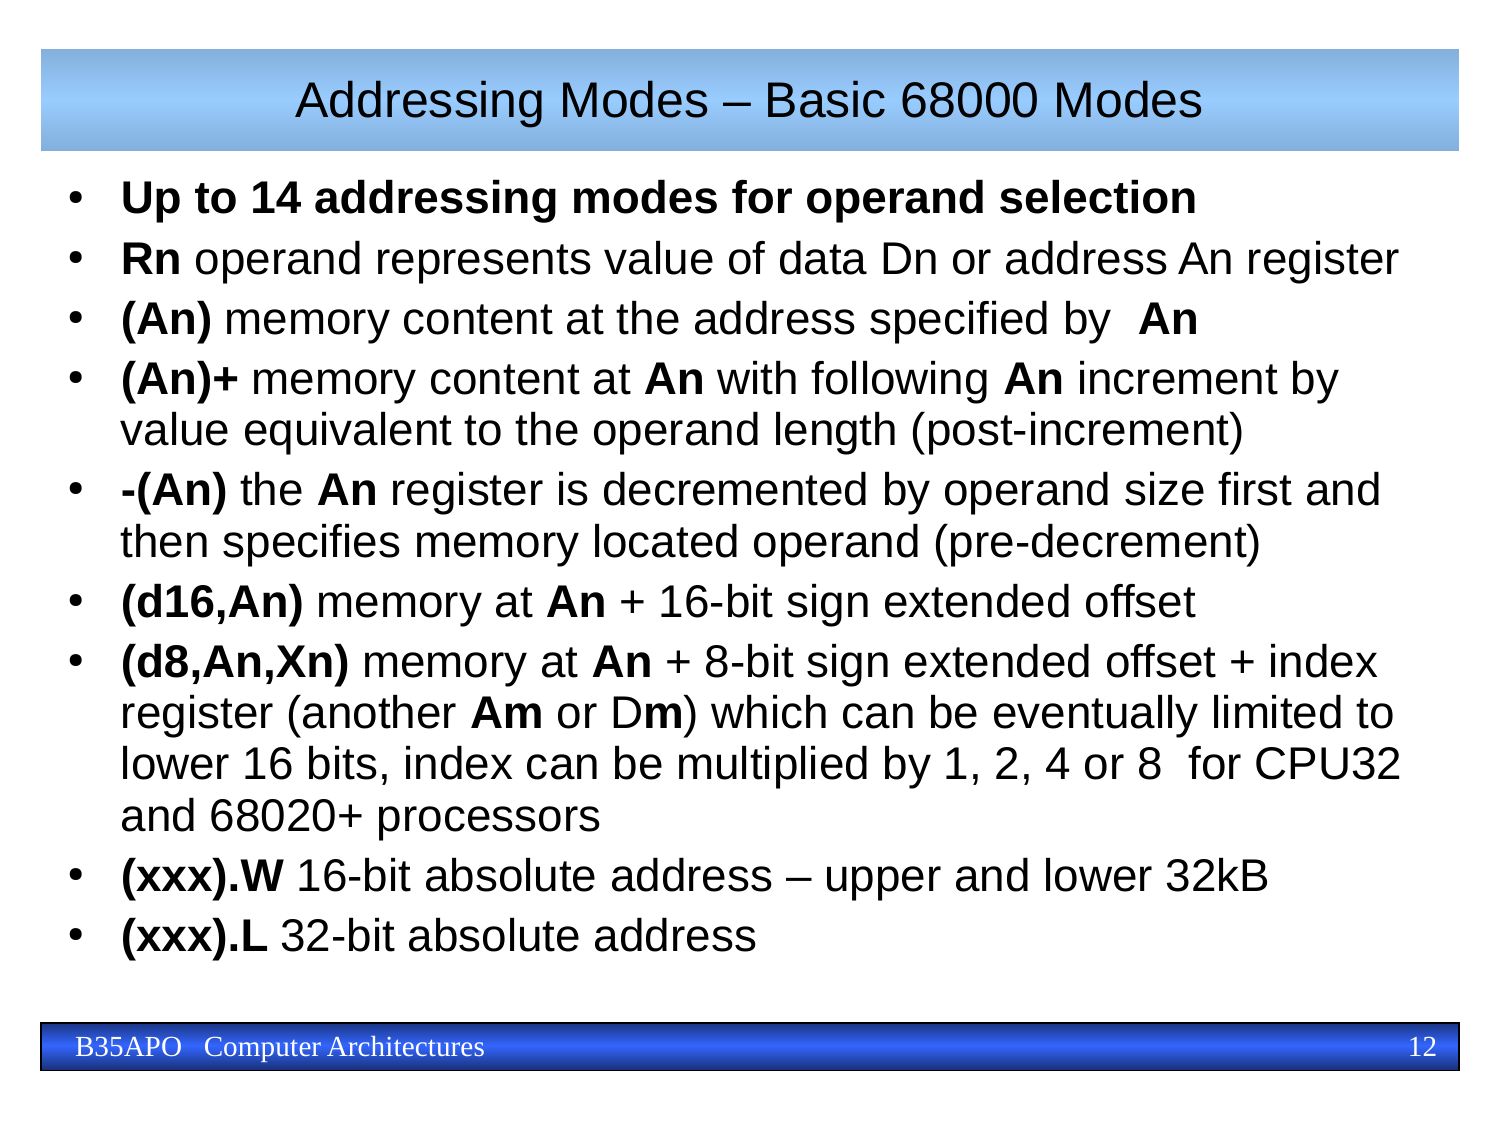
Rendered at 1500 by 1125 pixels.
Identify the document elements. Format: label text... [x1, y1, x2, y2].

title Addressing Modes – Basic 68000 Modes [41, 49, 1459, 151]
list Up to 14 addressing modes for operand selection Rn operand represents value of data Dn or address An register (An) memory content at the address specified by An (An)+ memory content at An with following An increment by value equivalent to the operand length (post-increment) -(An) the An register is decremented by operand size first and then specifies memory located operand (pre-decrement) (d16,An) memory at An + 16-bit sign extended offset (d8,An,Xn) memory at An + 8-bit sign extended offset + index register (another Am or Dm) which can be eventually limited to lower 16 bits, index can be multiplied by 1, 2, 4 or 8 for CPU32 and 68020+ processors (xxx).W 16-bit absolute address – upper and lower 32kB (xxx).L 32-bit absolute address [49, 172, 1450, 1013]
